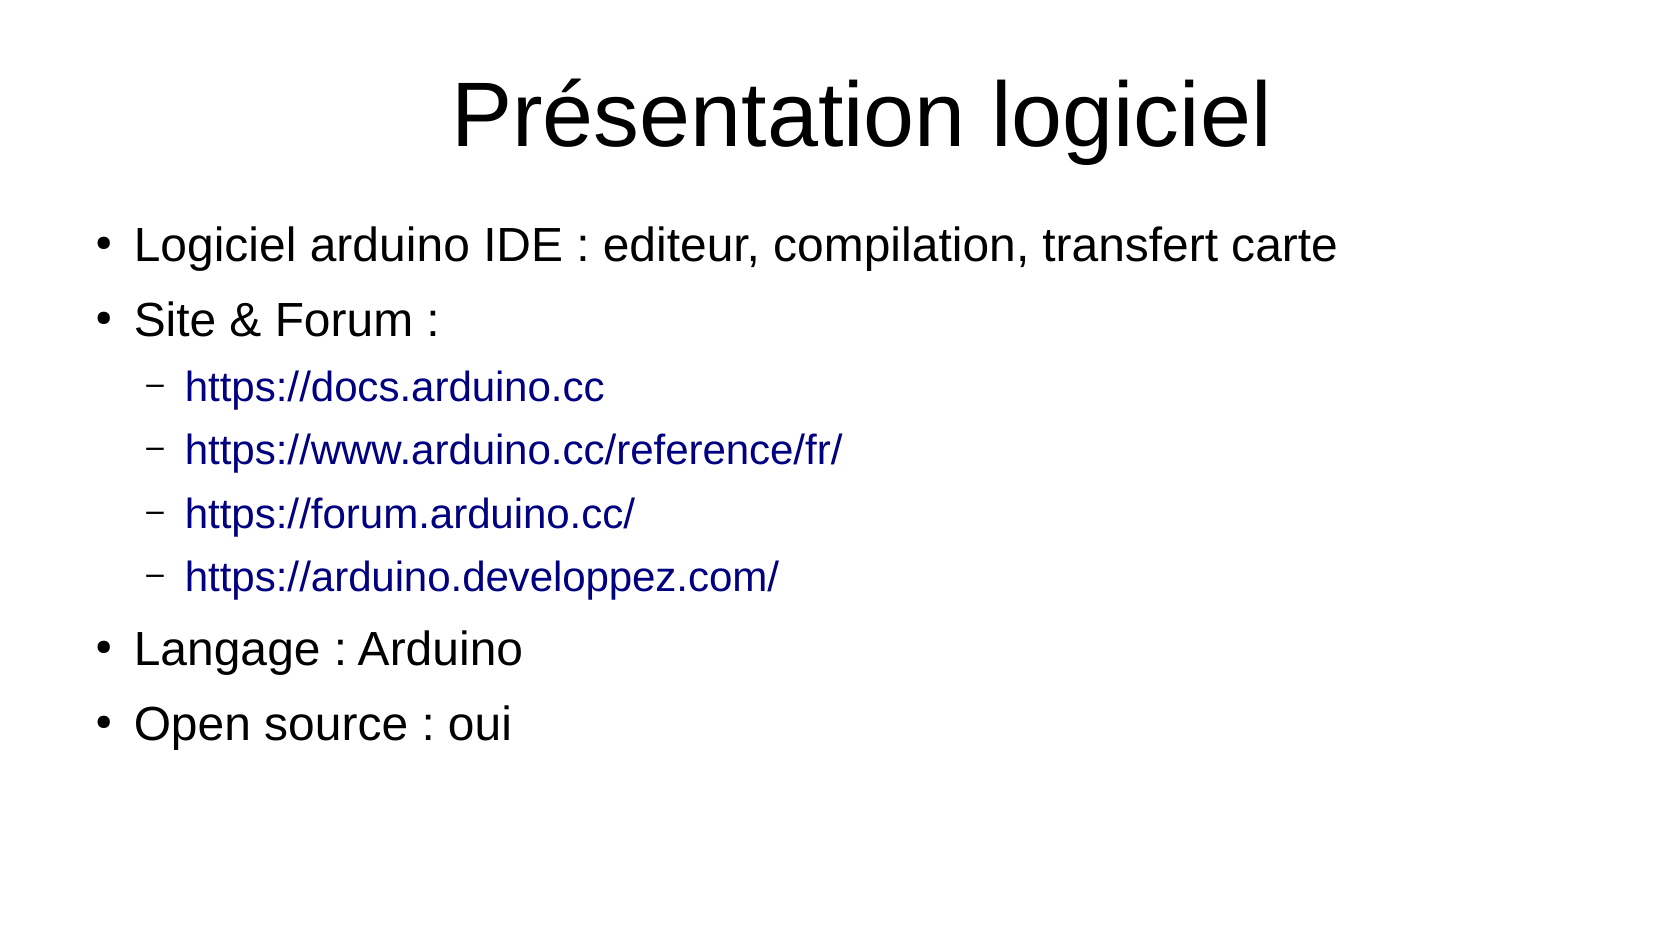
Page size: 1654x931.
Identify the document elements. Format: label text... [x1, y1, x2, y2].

list Logiciel arduino IDE : editeur, compilation, transfert carte Site & Forum : https://docs.arduino.cc https://www.arduino.cc/reference/fr/ https://forum.arduino.cc/ https://arduino.developpez.com/ Langage : Arduino Open source : oui [82, 217, 1571, 758]
title Présentation logiciel [82, 37, 1571, 193]
